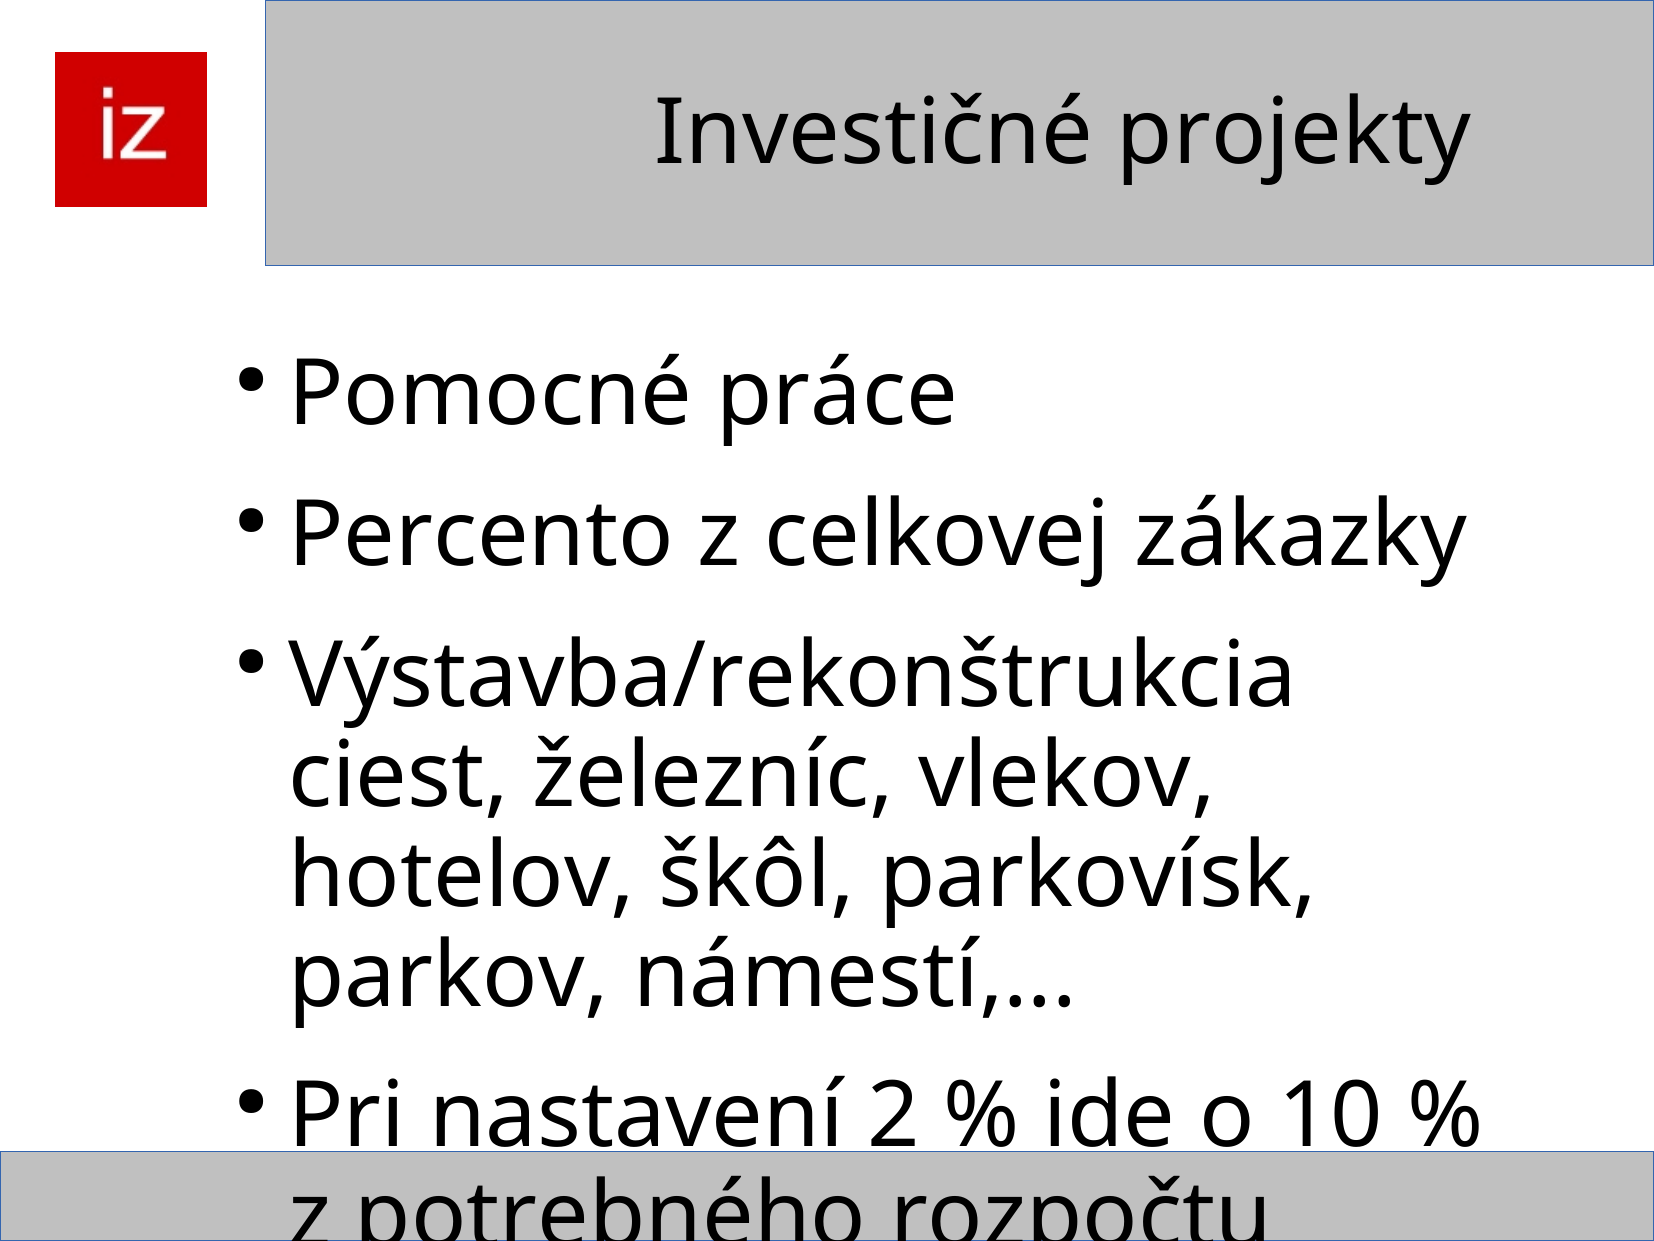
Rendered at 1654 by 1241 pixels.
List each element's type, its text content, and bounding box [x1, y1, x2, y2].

picture [55, 52, 207, 207]
title Investičné projekty [561, 29, 1565, 237]
list Pomocné práce Percento z celkovej zákazky Výstavba/rekonštrukcia ciest, železníc, vlekov, hotelov, škôl, parkovísk, parkov, námestí,... Pri nastavení 2 % ide o 10 % z potrebného rozpočtu [121, 344, 1533, 1126]
